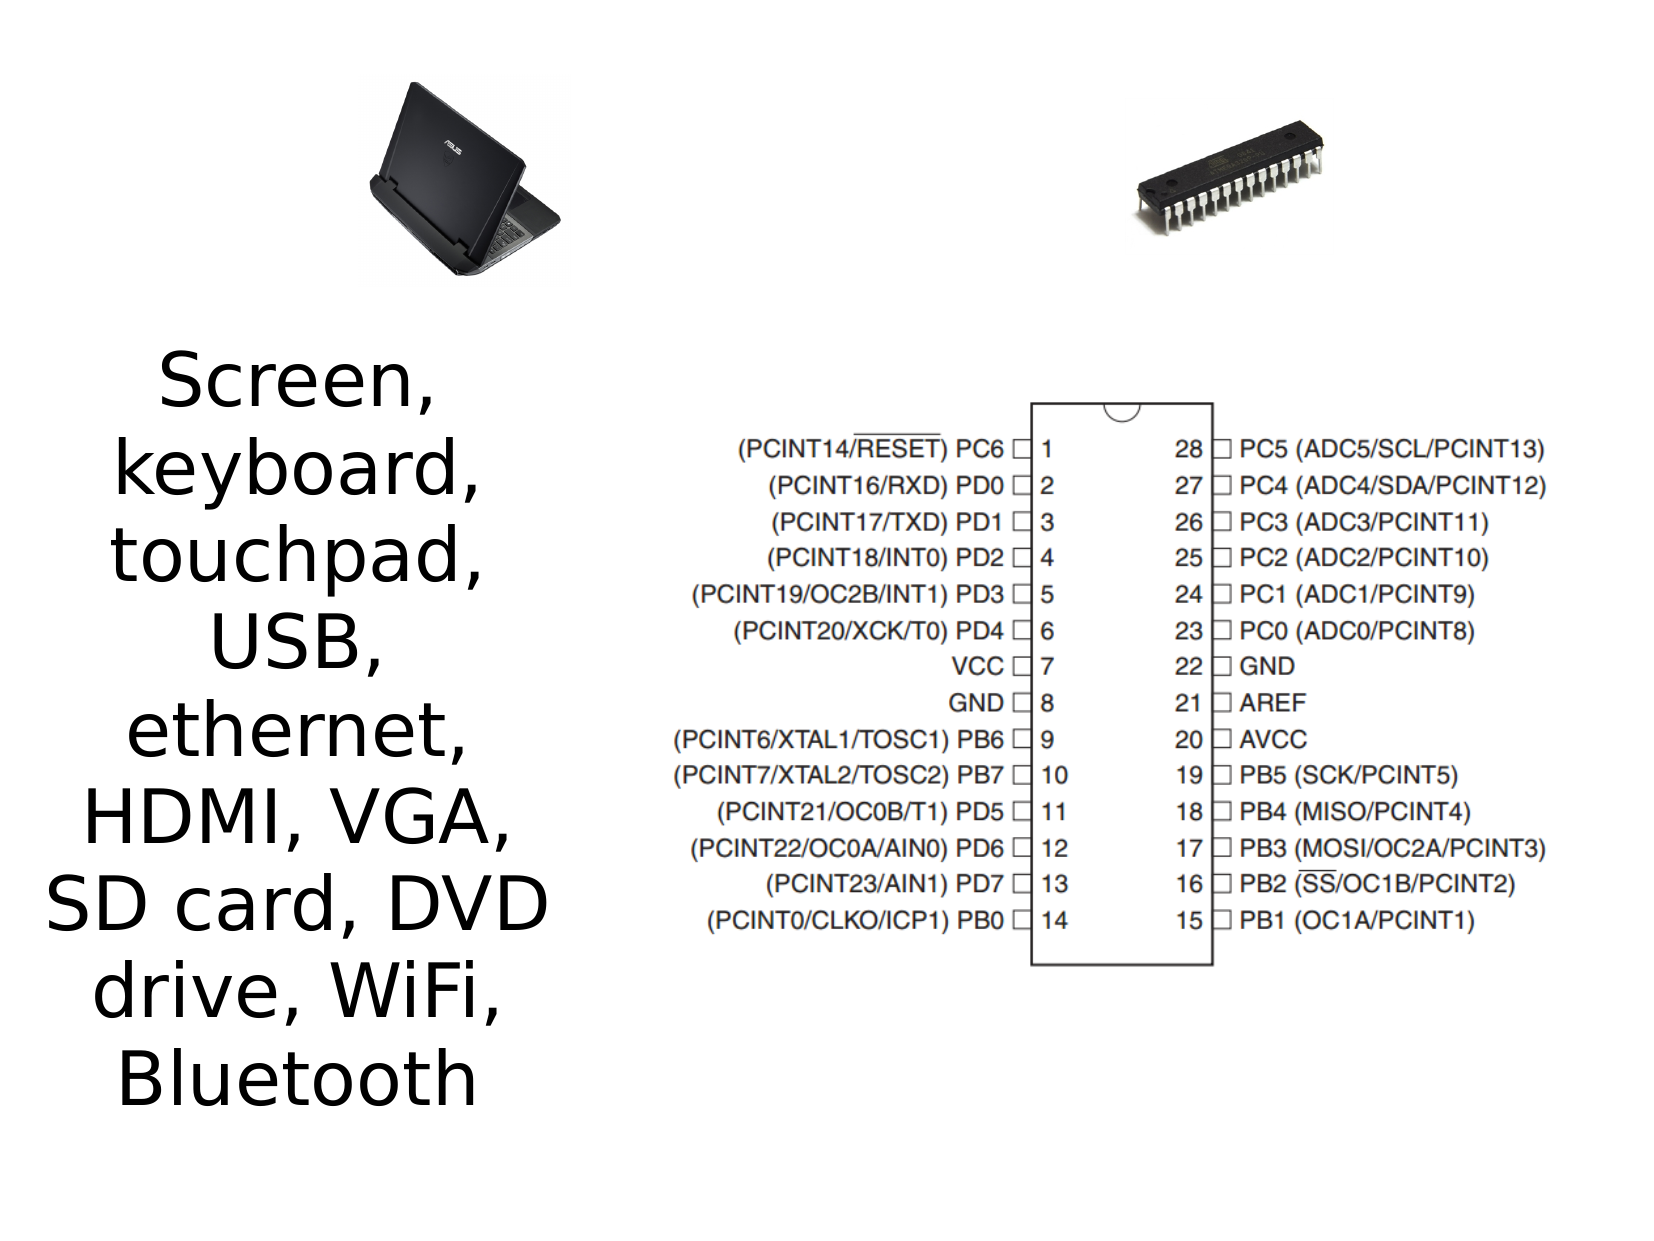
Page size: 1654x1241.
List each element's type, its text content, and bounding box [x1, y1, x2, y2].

picture [358, 74, 571, 287]
picture [1125, 98, 1334, 256]
picture [630, 354, 1605, 1006]
text_box Screen, keyboard, touchpad, USB, ethernet, HDMI, VGA, SD card, DVD drive, WiFi, Bluetooth [30, 330, 601, 1216]
